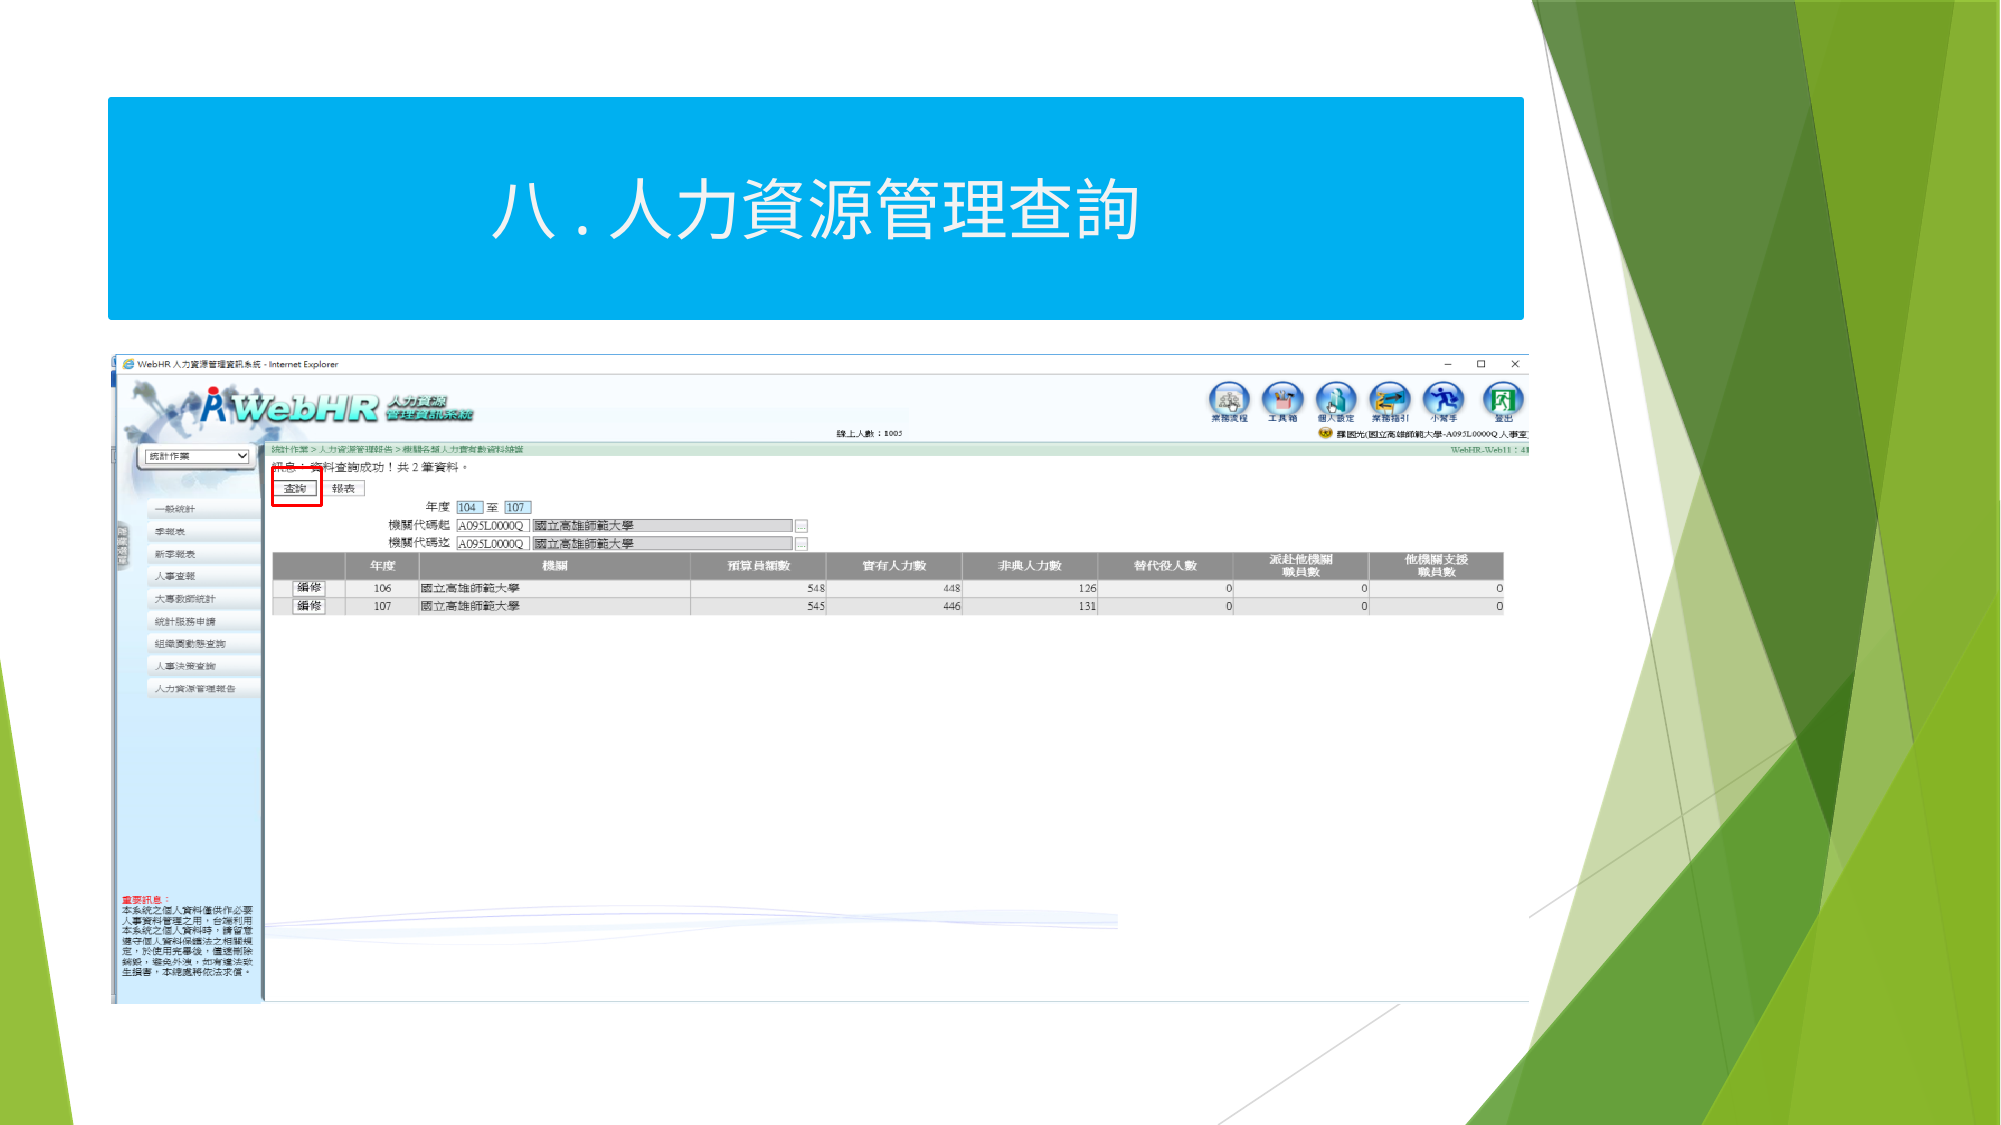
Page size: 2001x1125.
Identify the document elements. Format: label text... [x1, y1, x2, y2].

title 八.人力資源管理查詢 [111, 99, 1522, 317]
picture [111, 354, 1529, 1004]
